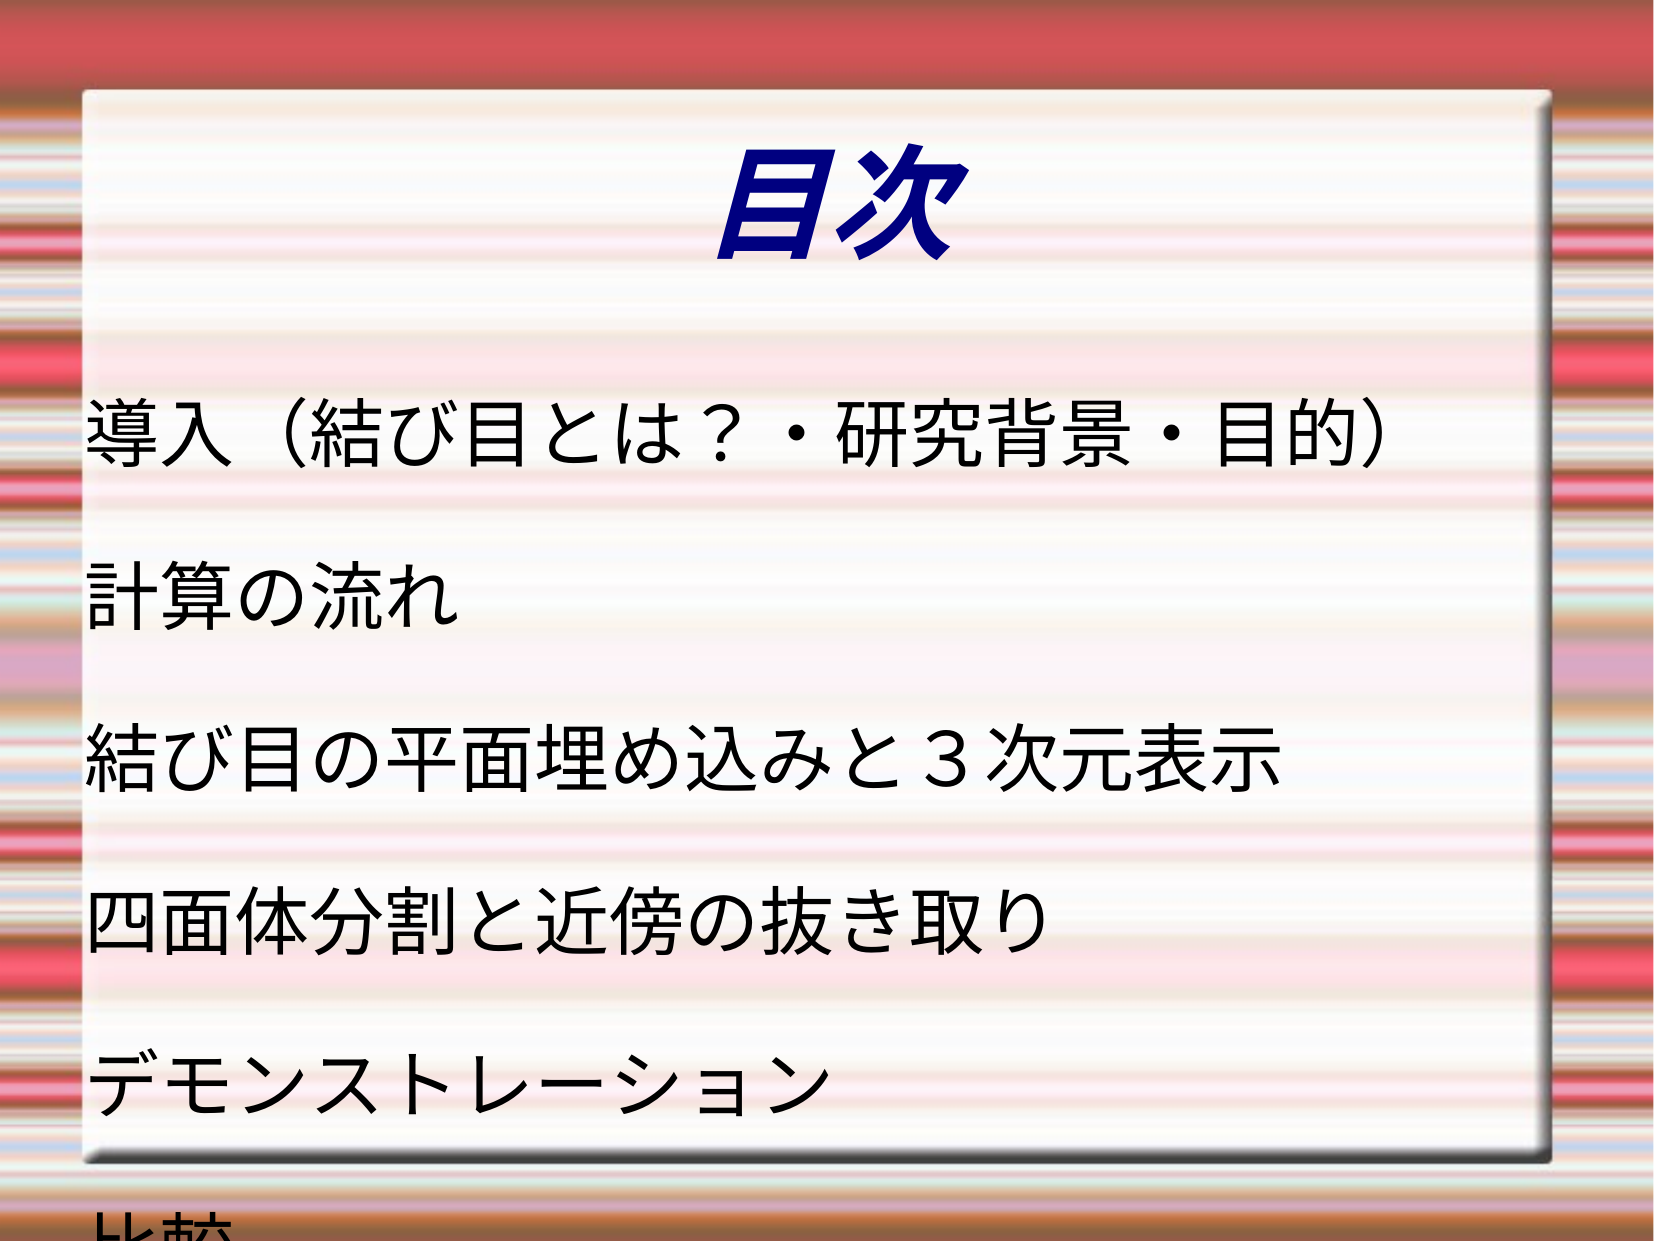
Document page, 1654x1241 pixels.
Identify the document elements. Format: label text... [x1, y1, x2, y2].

list 導入（結び目とは？・研究背景・目的） 計算の流れ 結び目の平面埋め込みと３次元表示 四面体分割と近傍の抜き取り デモンストレーション 比較 考察・今後の課題 [72, 320, 1561, 1139]
picture [0, 0, 1654, 1241]
picture [169, 1235, 176, 1241]
picture [180, 1235, 188, 1241]
title 目次 [121, 91, 1534, 299]
